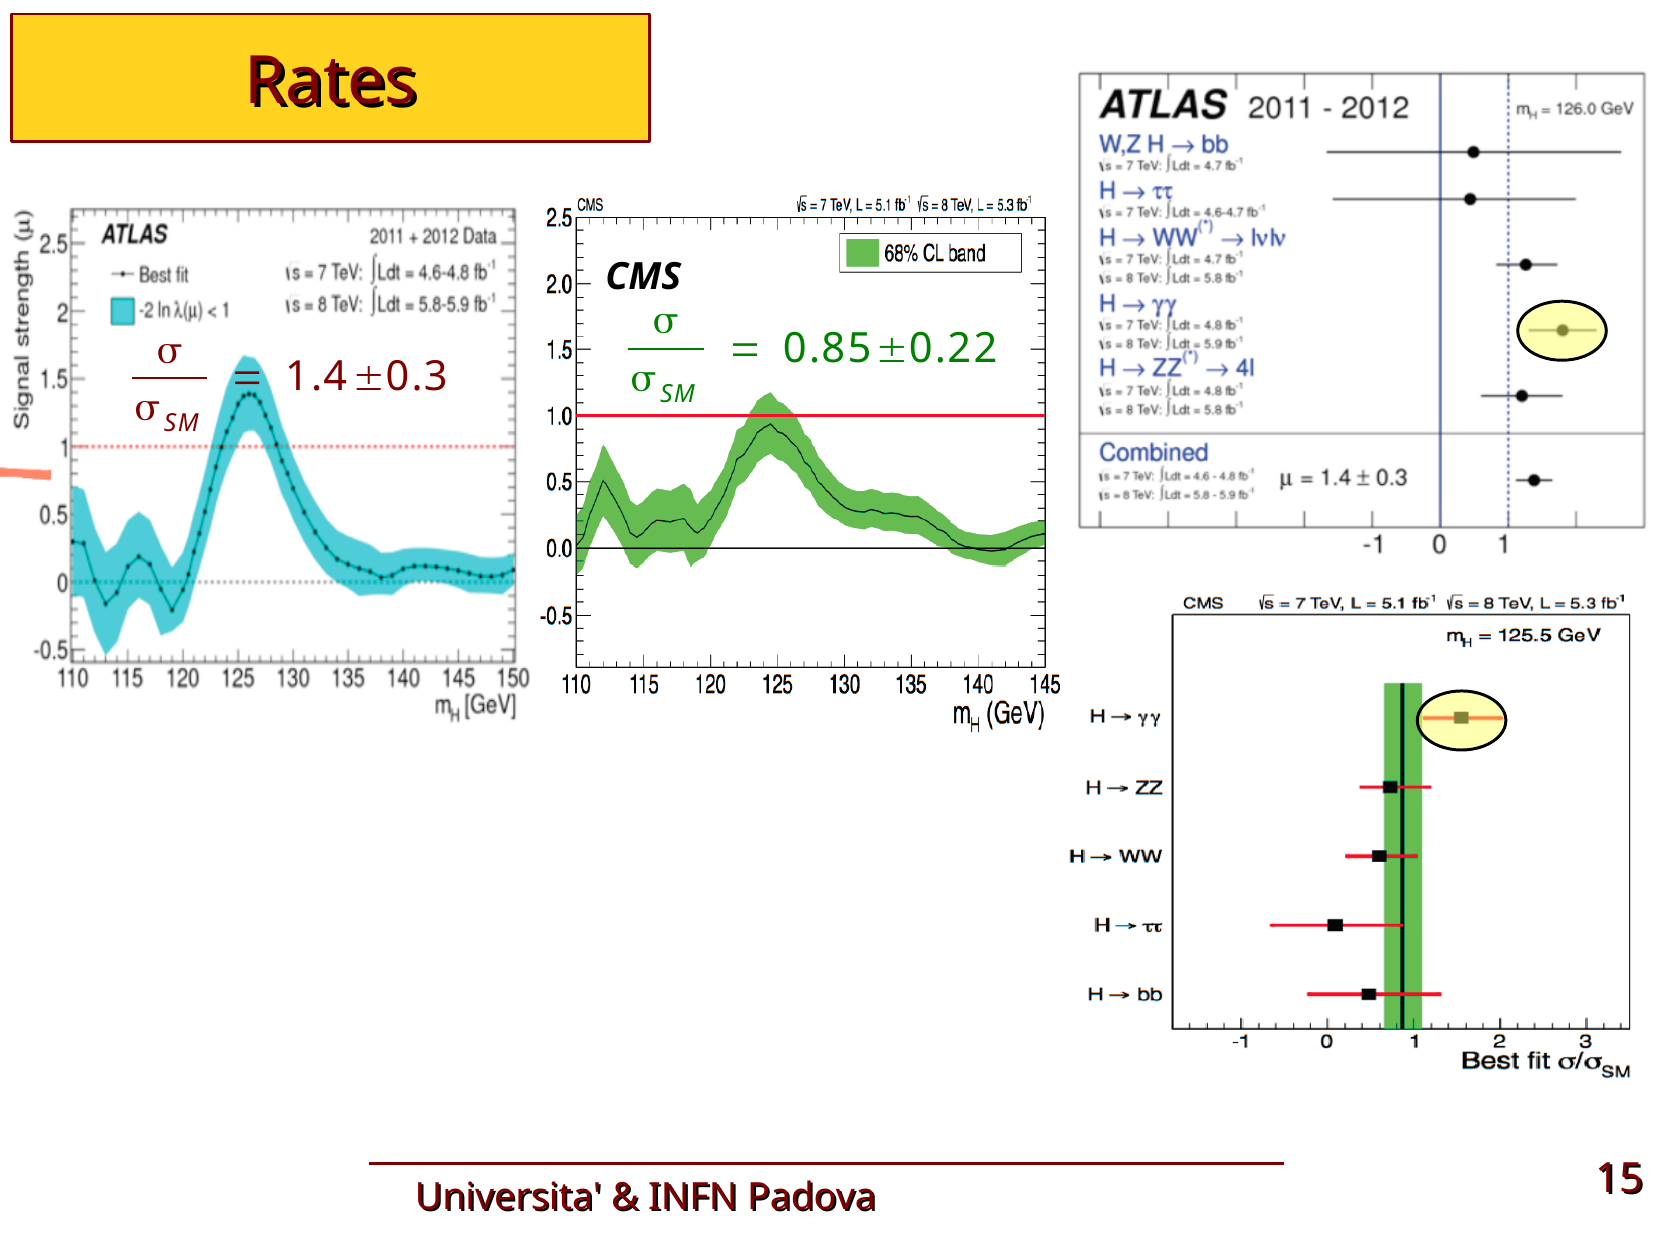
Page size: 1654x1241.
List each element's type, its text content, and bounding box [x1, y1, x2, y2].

title Rates [11, 13, 650, 142]
text_box CMS [590, 242, 705, 301]
text_box [1417, 690, 1506, 751]
picture [0, 58, 1654, 1085]
chart [620, 295, 1006, 408]
chart [124, 324, 456, 437]
text_box [1517, 301, 1607, 361]
